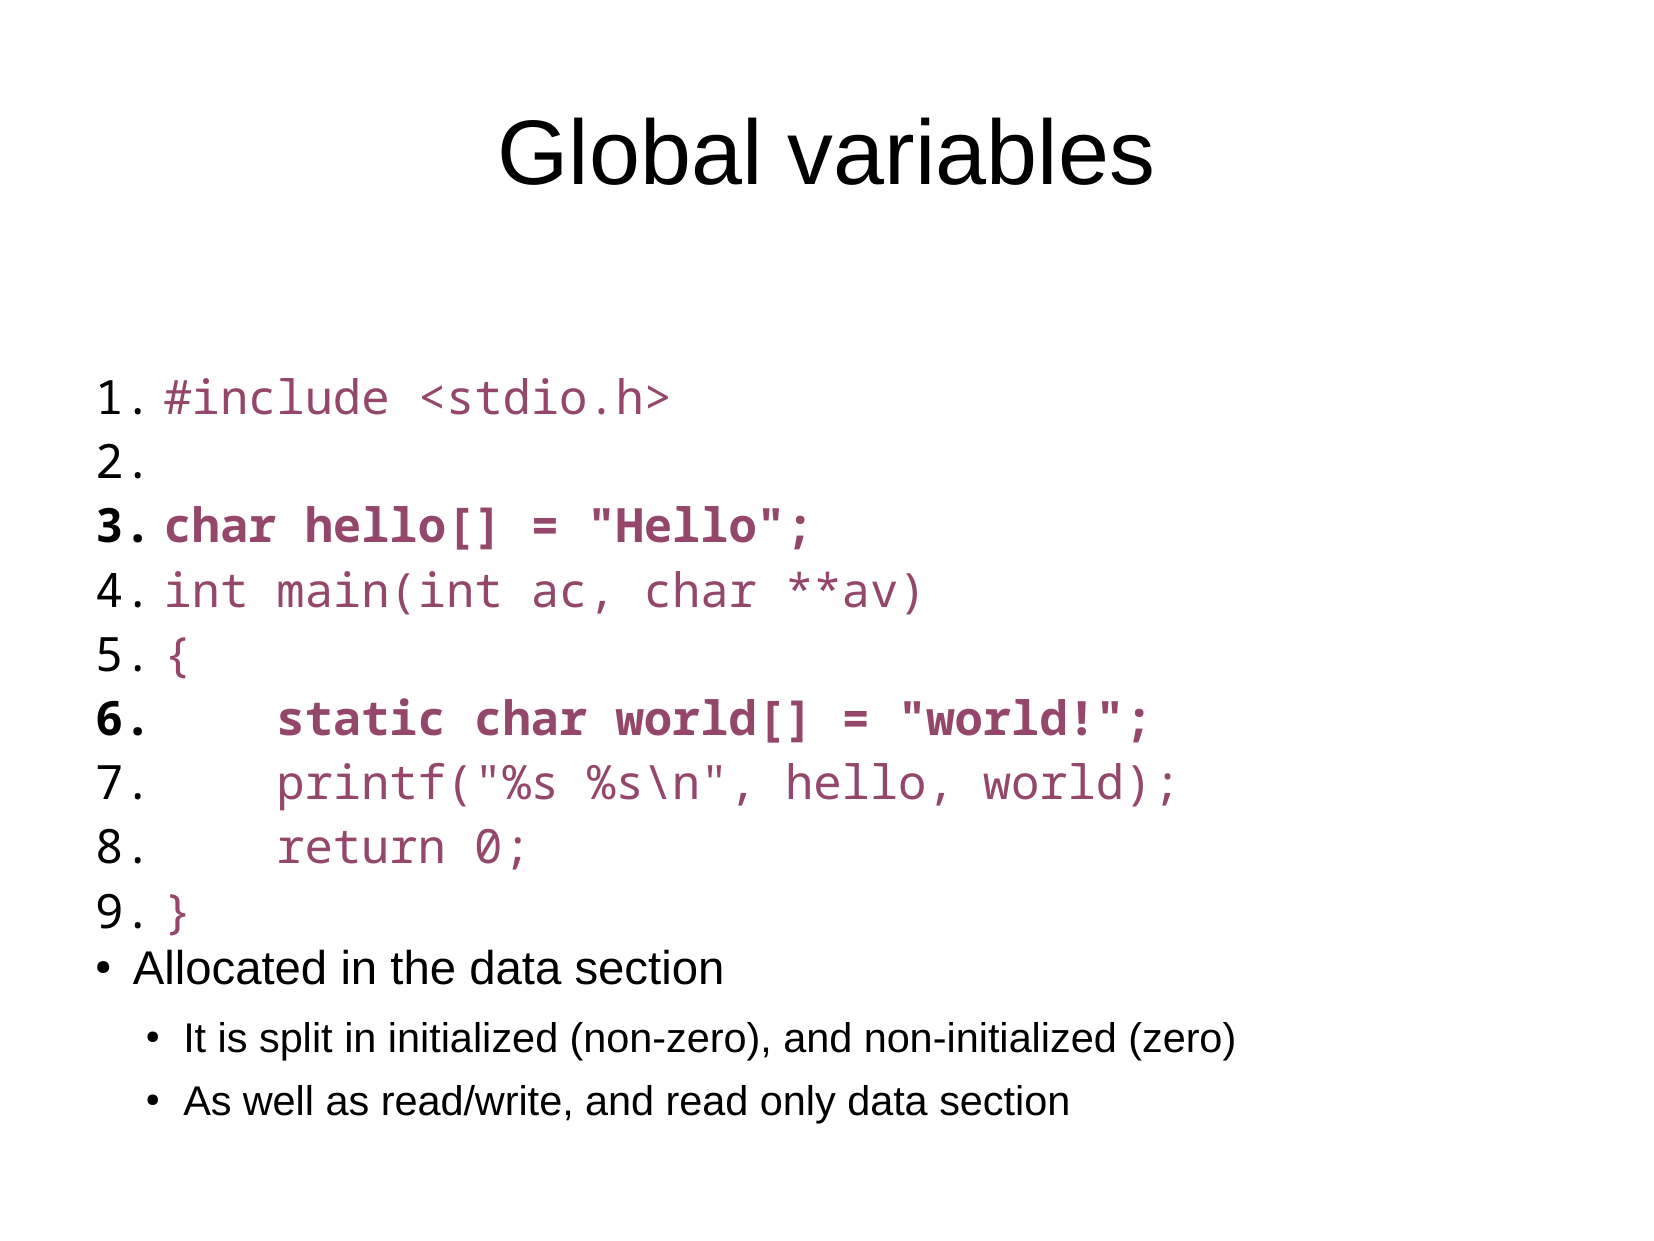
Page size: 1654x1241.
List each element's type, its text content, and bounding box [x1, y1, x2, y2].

list #include <stdio.h> char hello[] = "Hello"; int main(int ac, char **av) { static char world[] = "world!"; printf("%s %s\n", hello, world); return 0; } Allocated in the data section It is split in initialized (non-zero), and non-initialized (zero) As well as read/write, and read only data section [82, 290, 1571, 1125]
title Global variables [82, 49, 1571, 257]
